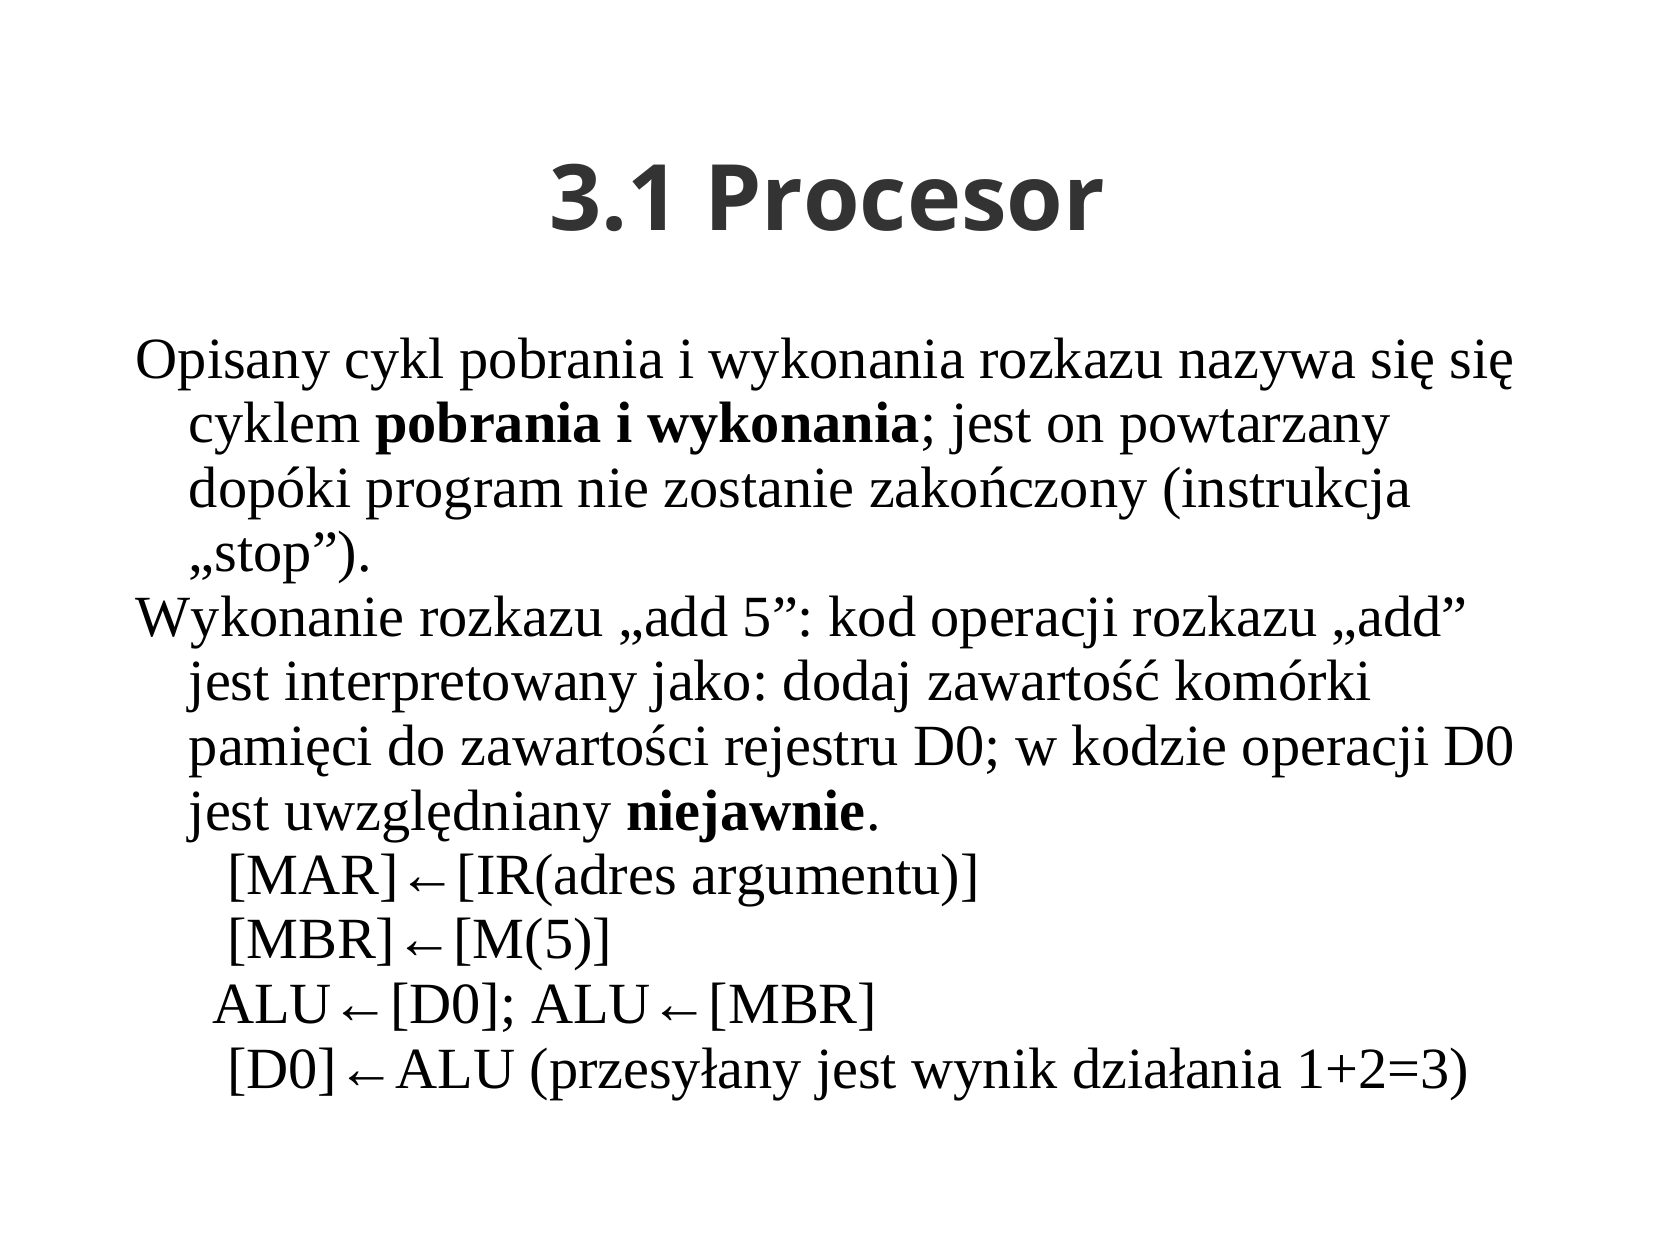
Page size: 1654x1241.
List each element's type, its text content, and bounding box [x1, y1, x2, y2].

title 3.1 Procesor [121, 91, 1534, 299]
list Opisany cykl pobrania i wykonania rozkazu nazywa się się cyklem pobrania i wykonania; jest on powtarzany dopóki program nie zostanie zakończony (instrukcja „stop”). Wykonanie rozkazu „add 5”: kod operacji rozkazu „add” jest interpretowany jako: dodaj zawartość komórki pamięci do zawartości rejestru D0; w kodzie operacji D0 jest uwzględniany niejawnie. [MAR]←[IR(adres argumentu)] [MBR]←[M(5)] ALU←[D0]; ALU←[MBR] [D0]←ALU (przesyłany jest wynik działania 1+2=3) [118, 326, 1531, 1115]
